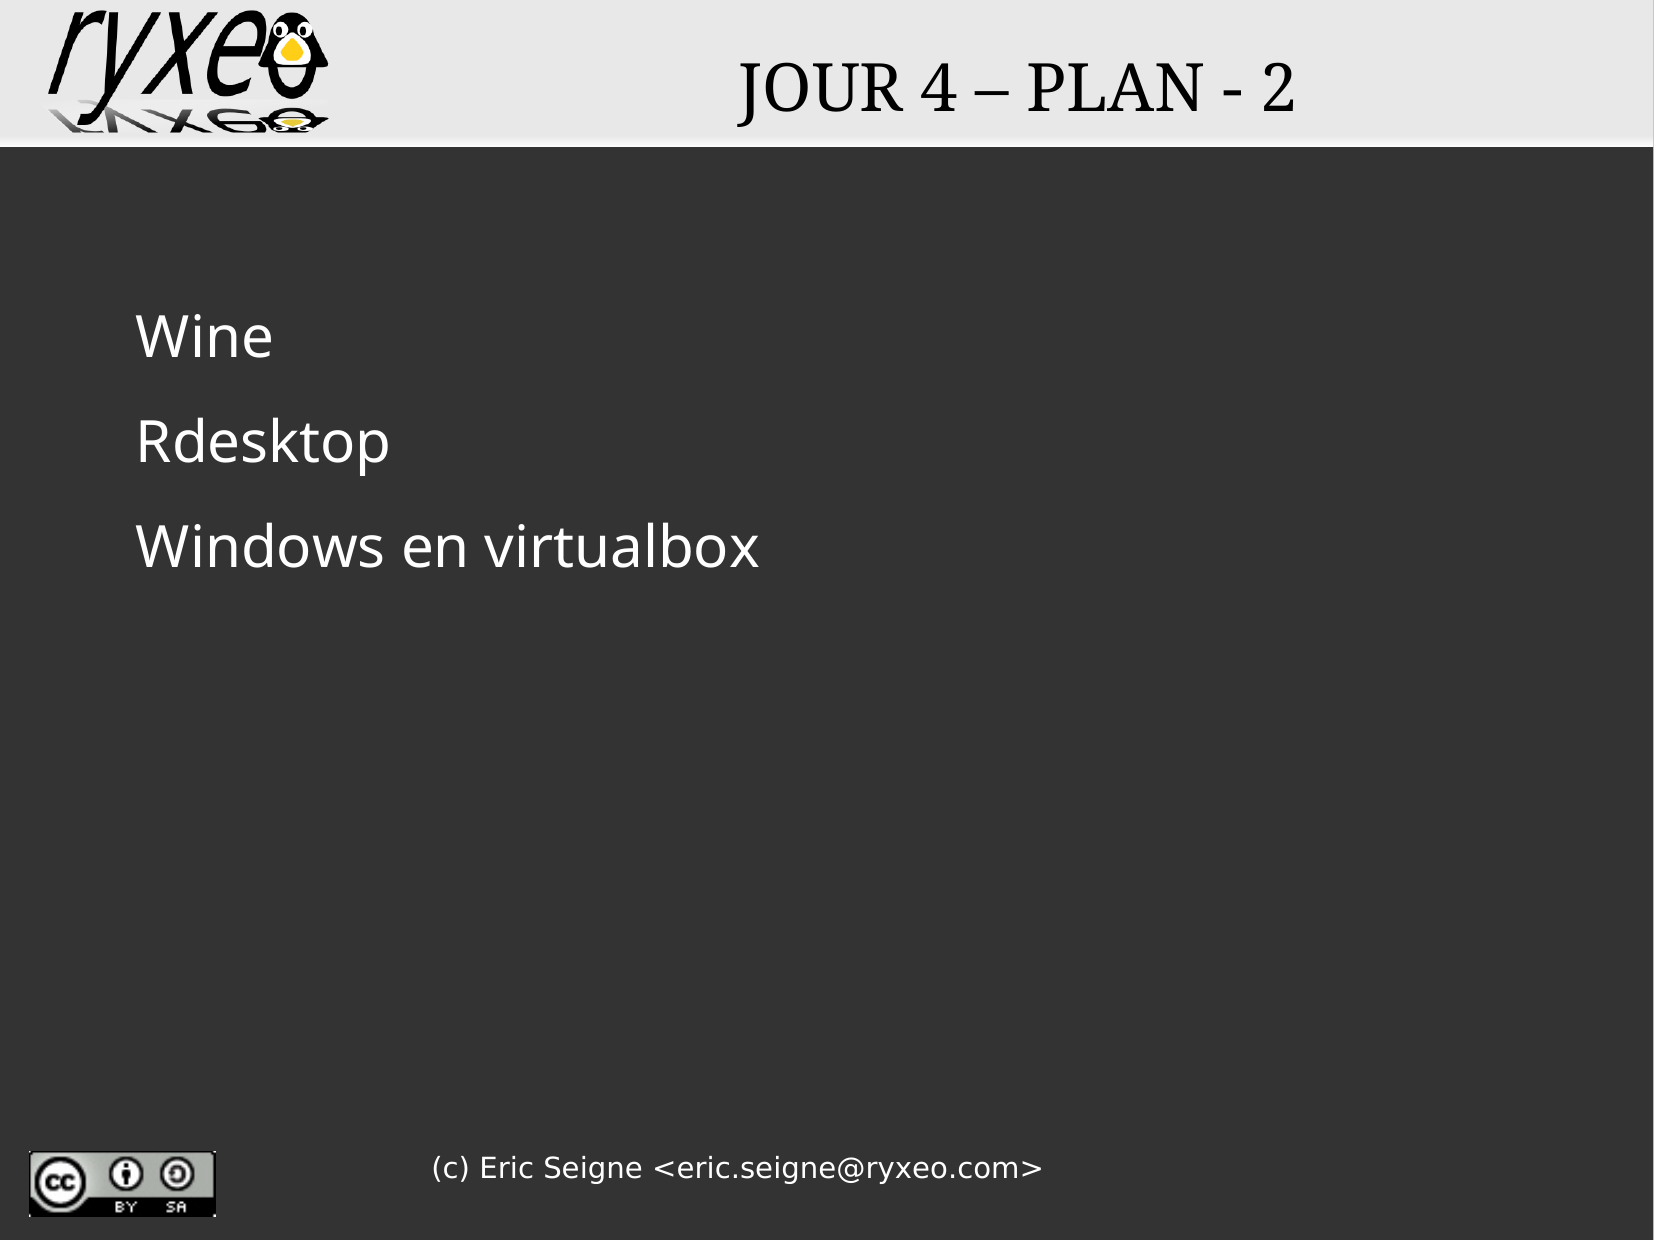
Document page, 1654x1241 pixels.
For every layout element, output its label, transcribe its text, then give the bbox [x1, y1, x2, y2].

list Wine Rdesktop Windows en virtualbox [118, 295, 1522, 1117]
title JOUR 4 – PLAN - 2 [442, 29, 1595, 142]
picture [0, 0, 1654, 147]
picture [29, 1151, 216, 1217]
